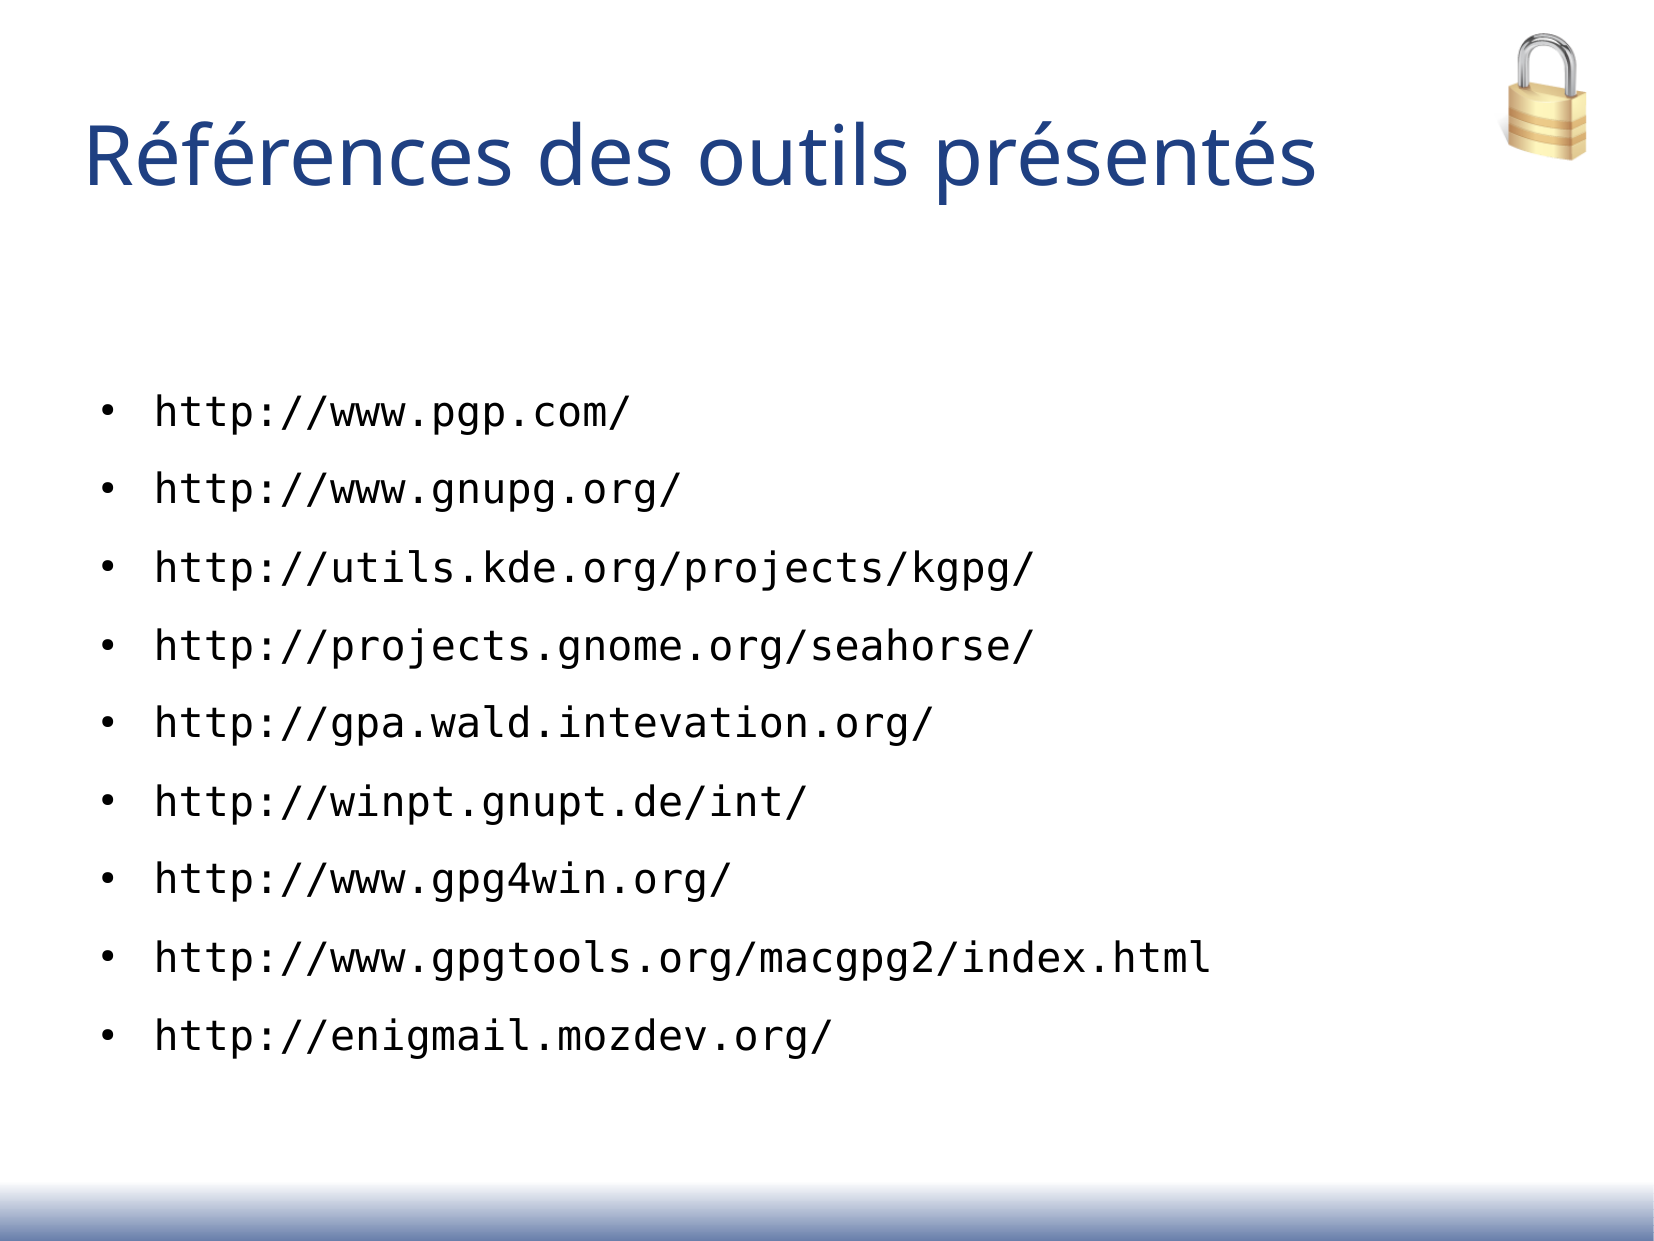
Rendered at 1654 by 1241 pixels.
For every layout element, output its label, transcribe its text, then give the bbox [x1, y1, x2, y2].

picture [1476, 29, 1613, 166]
list http://www.pgp.com/ http://www.gnupg.org/ http://utils.kde.org/projects/kgpg/ http://projects.gnome.org/seahorse/ http://gpa.wald.intevation.org/ http://winpt.gnupt.de/int/ http://www.gpg4win.org/ http://www.gpgtools.org/macgpg2/index.html http://enigmail.mozdev.org/ [82, 324, 1571, 1123]
title Références des outils présentés [82, 56, 1571, 250]
